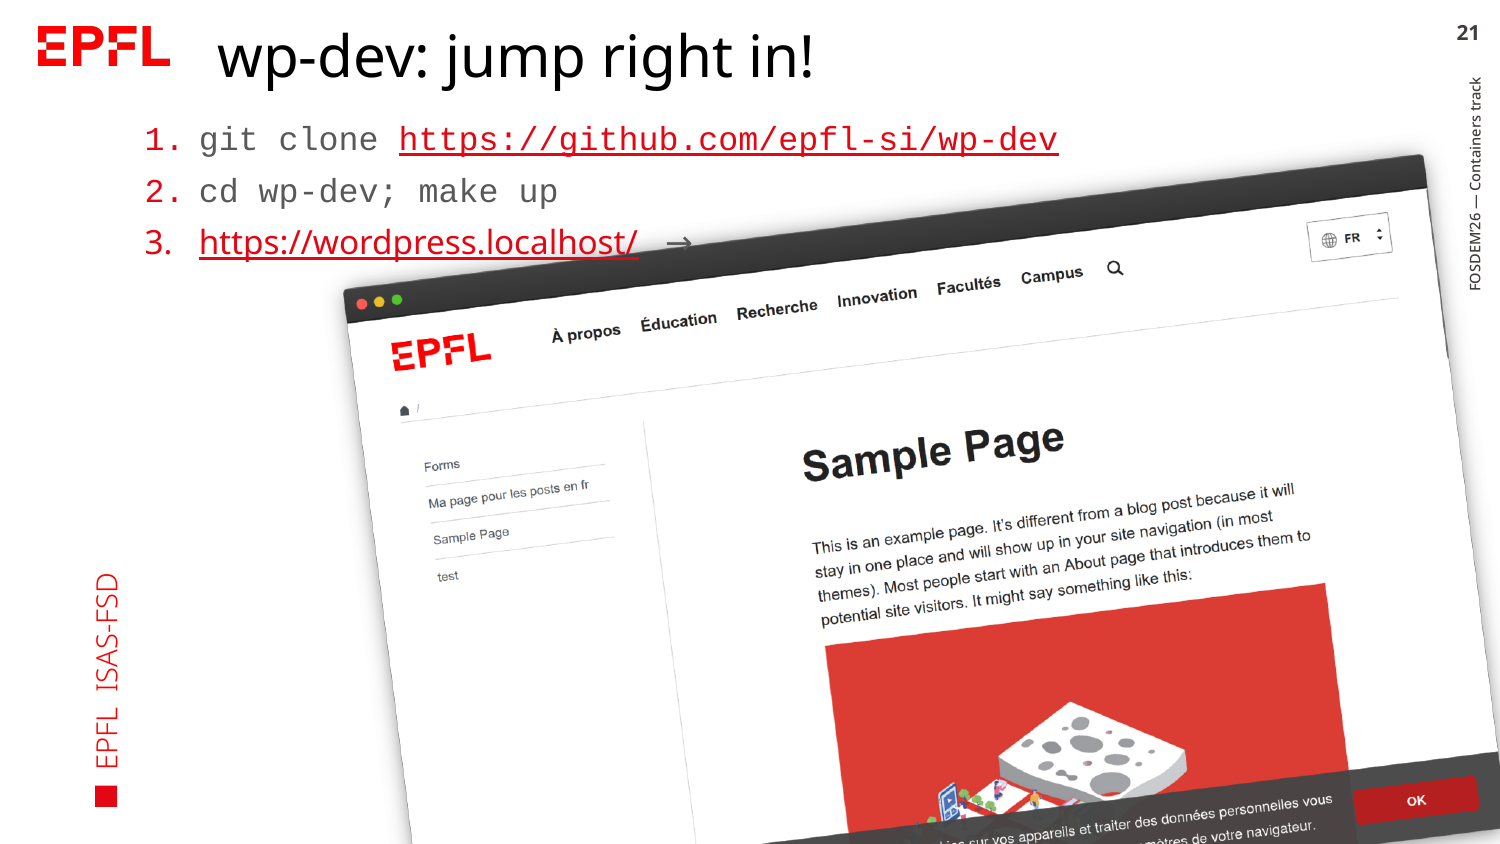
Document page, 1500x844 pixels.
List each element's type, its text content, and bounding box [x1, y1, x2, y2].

picture [38, 26, 170, 66]
list git clone https://github.com/epfl-si/wp-dev cd wp-dev; make up https://wordpress.localhost/ → [108, 102, 1479, 526]
picture [349, 429, 1500, 844]
title wp-dev: jump right in! [202, 0, 1449, 102]
slide_number <number> [1415, 0, 1496, 65]
